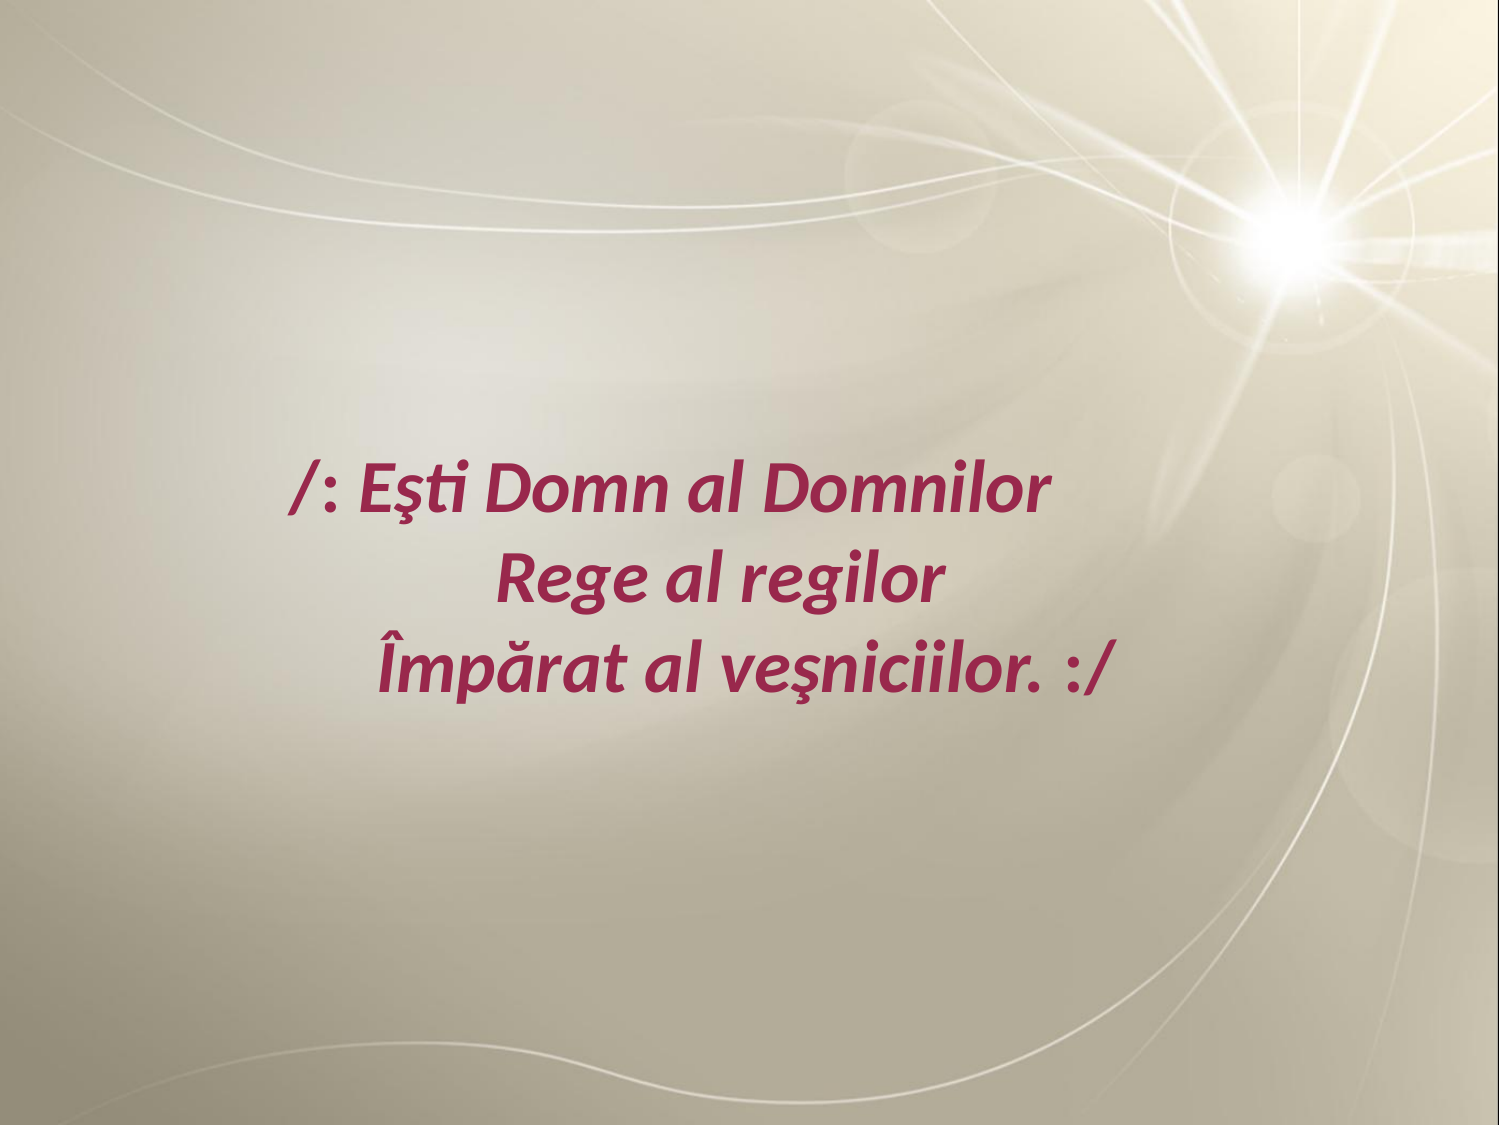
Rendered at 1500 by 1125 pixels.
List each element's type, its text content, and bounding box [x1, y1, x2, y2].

picture [0, 0, 1499, 1125]
title /: Eşti Domn al Domnilor Rege al regilor Împărat al veşniciilor. :/ [164, 282, 1176, 862]
